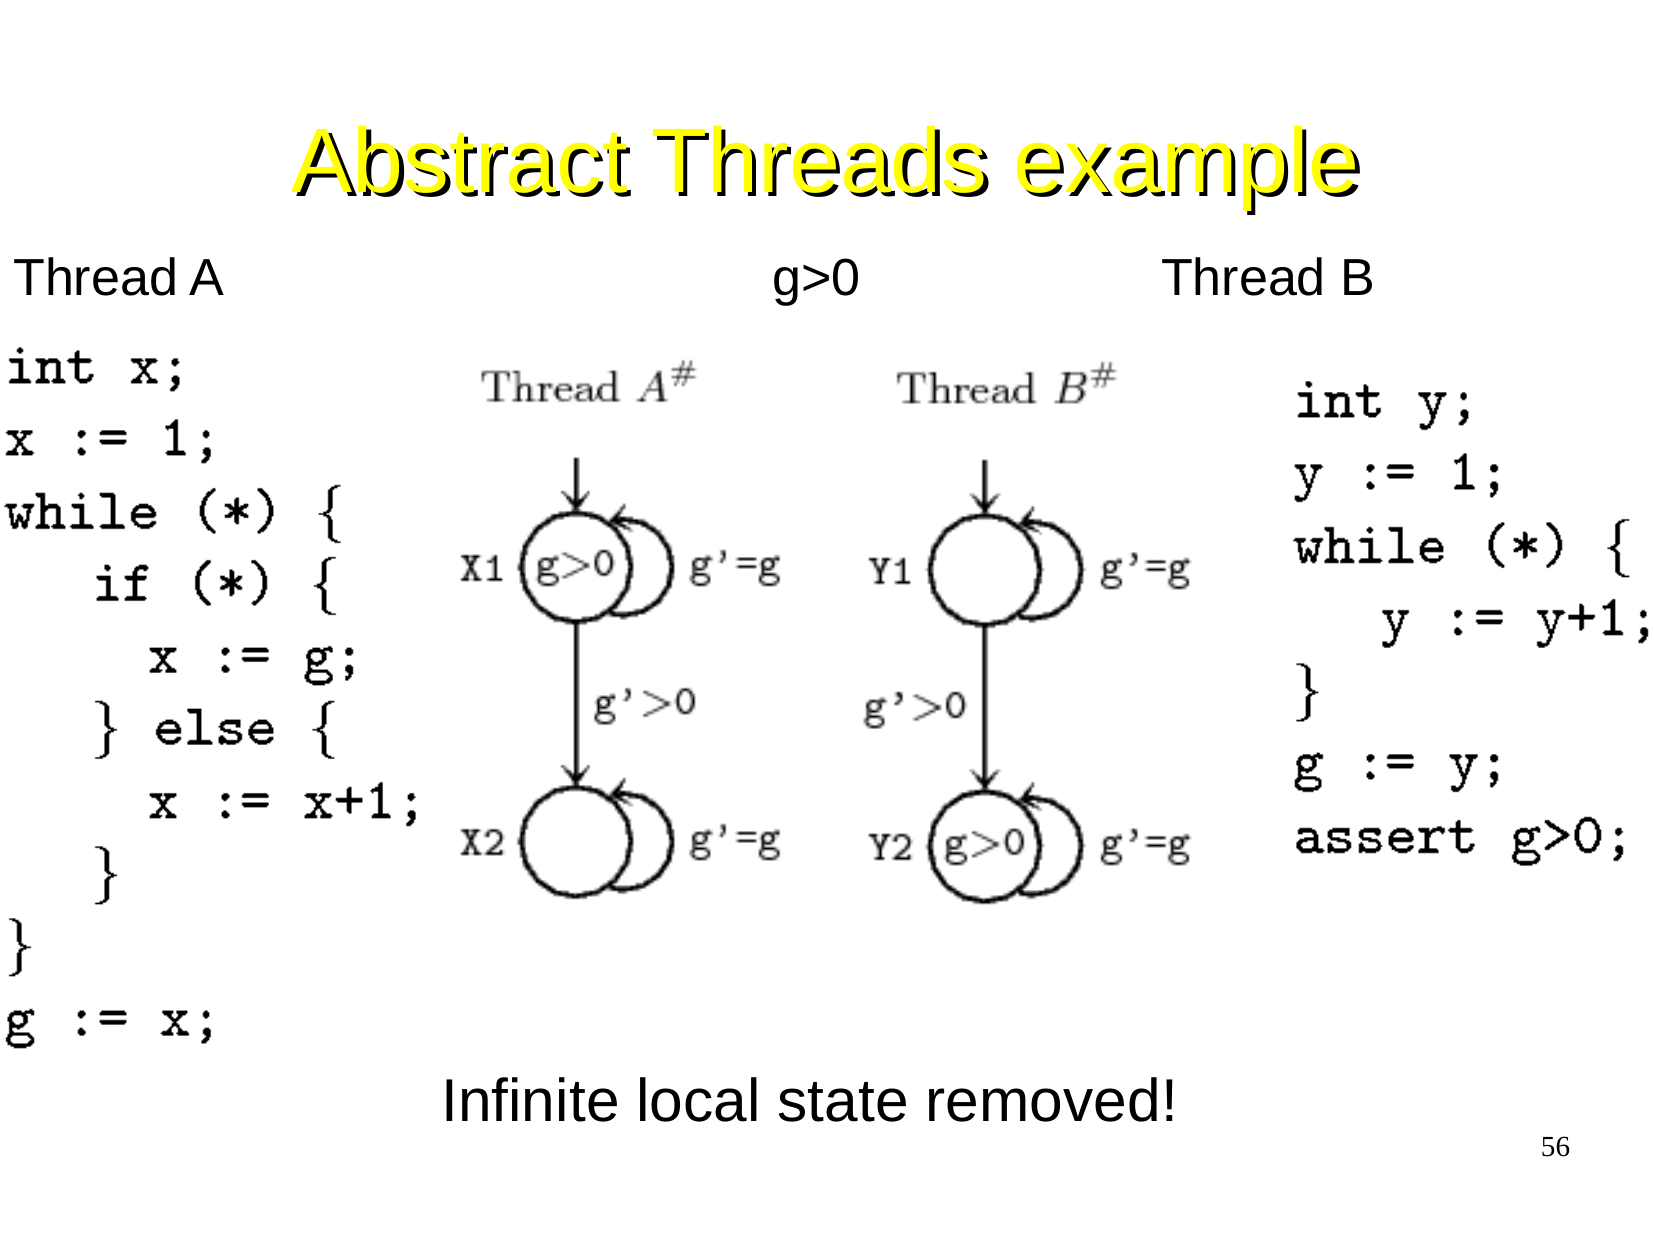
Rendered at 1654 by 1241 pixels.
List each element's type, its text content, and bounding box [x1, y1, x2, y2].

text_box g>0 [758, 238, 904, 319]
text_box Thread A Thread B [0, 238, 1650, 320]
text_box Infinite local state removed! [428, 1056, 1272, 1147]
title Abstract Threads example [82, 49, 1571, 238]
picture [0, 343, 419, 1050]
picture [1292, 380, 1653, 869]
picture [449, 351, 788, 907]
picture [849, 355, 1200, 907]
